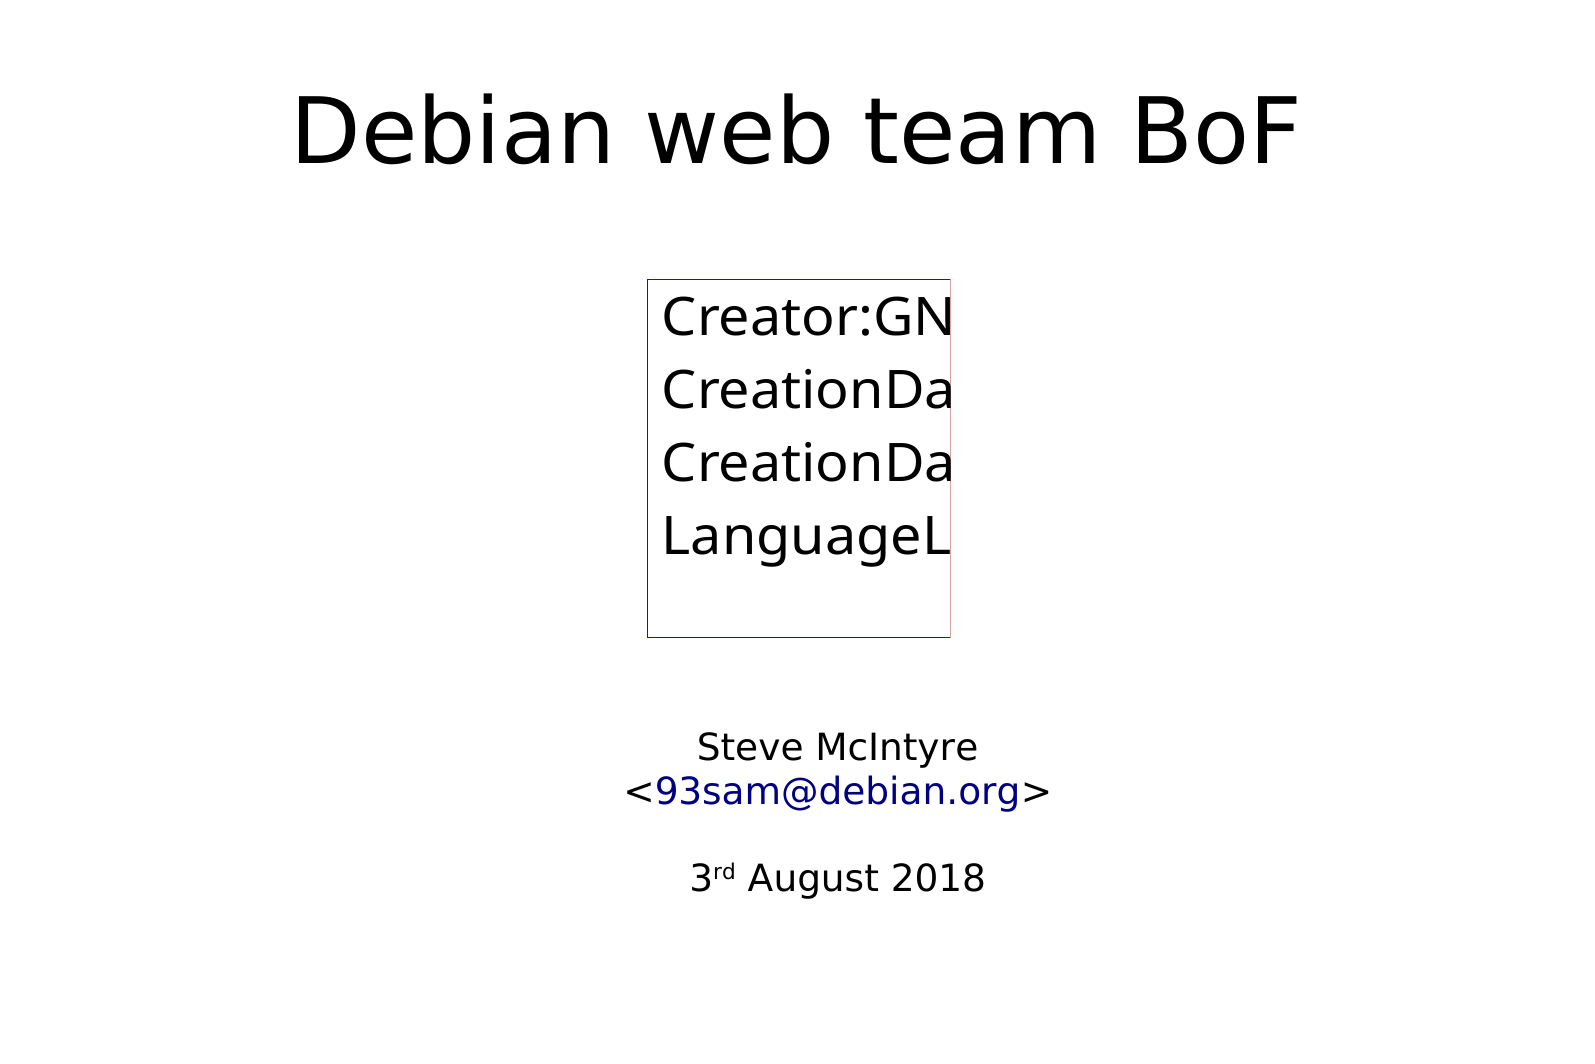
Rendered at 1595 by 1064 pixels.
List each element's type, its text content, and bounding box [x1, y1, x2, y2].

picture [644, 275, 951, 638]
title Debian web team BoF [79, 24, 1515, 239]
subtitle Steve McIntyre <93sam@debian.org> 3rd August 2018 [102, 562, 1538, 1064]
